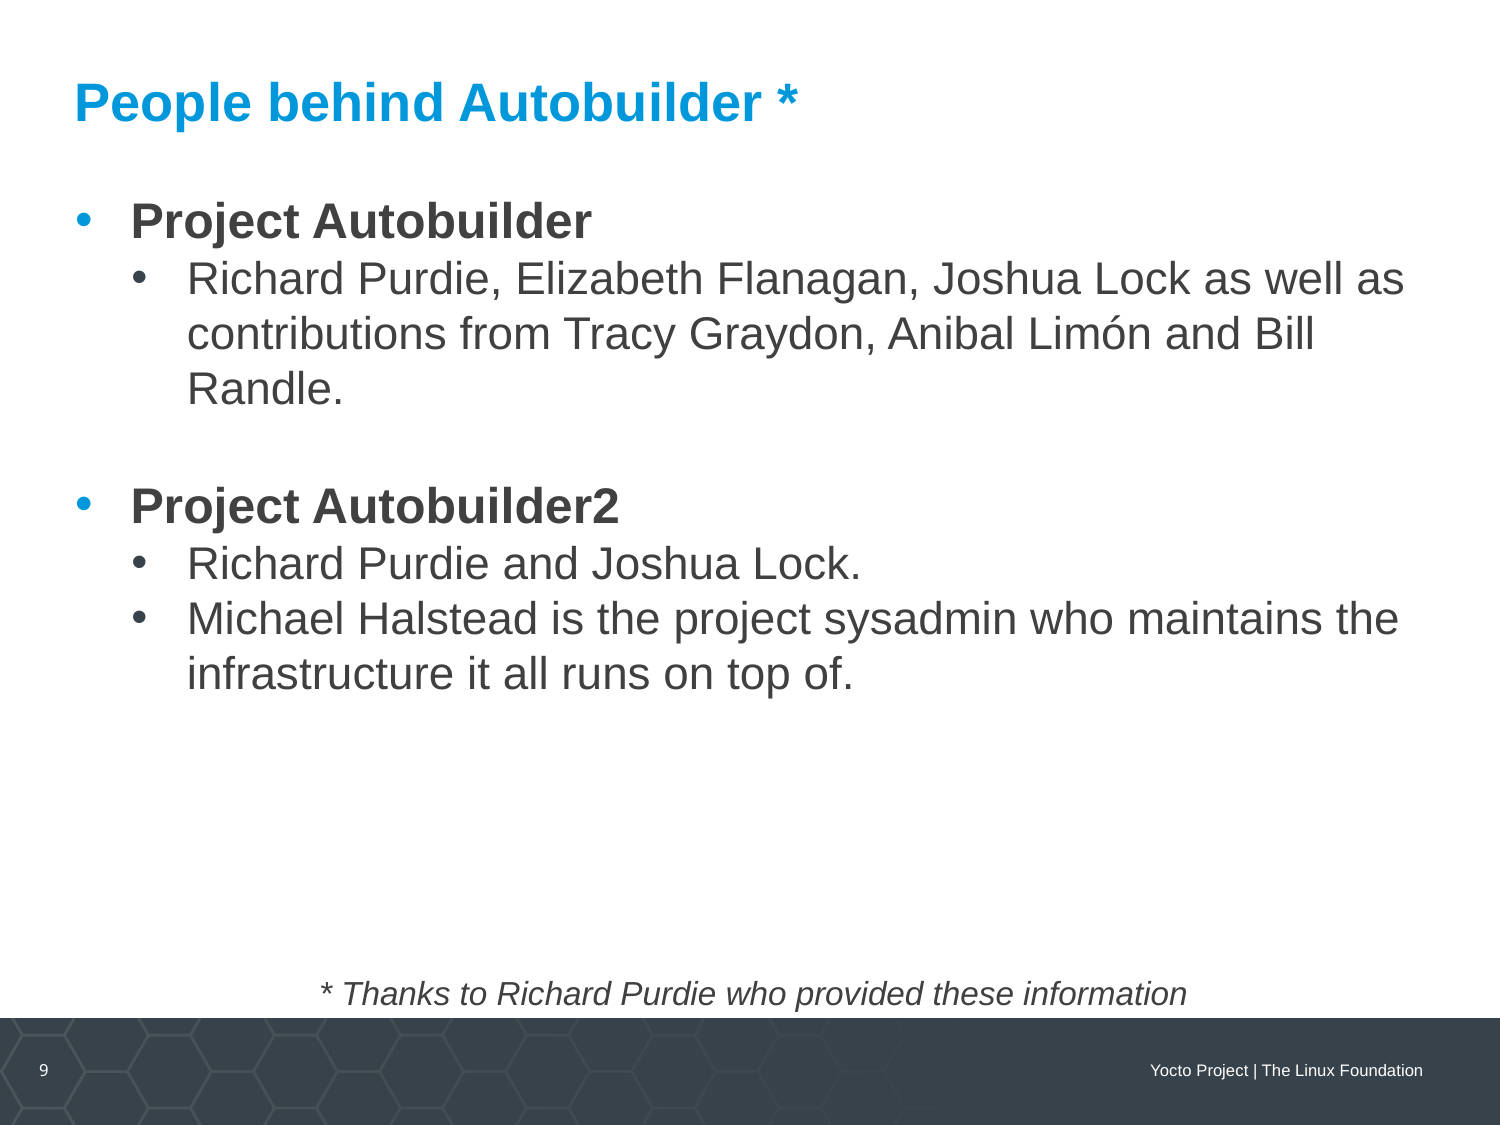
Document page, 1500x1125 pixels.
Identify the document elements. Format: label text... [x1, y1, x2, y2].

text_box * Thanks to Richard Purdie who provided these information [82, 968, 1426, 1021]
text_box People behind Autobuilder * [74, 67, 1424, 188]
picture [0, 0, 1500, 1125]
text_box Project Autobuilder Richard Purdie, Elizabeth Flanagan, Joshua Lock as well as contributions from Tracy Graydon, Anibal Limón and Bill Randle. Project Autobuilder2 Richard Purdie and Joshua Lock. Michael Halstead is the project sysadmin who maintains the infrastructure it all runs on top of. [74, 188, 1424, 851]
